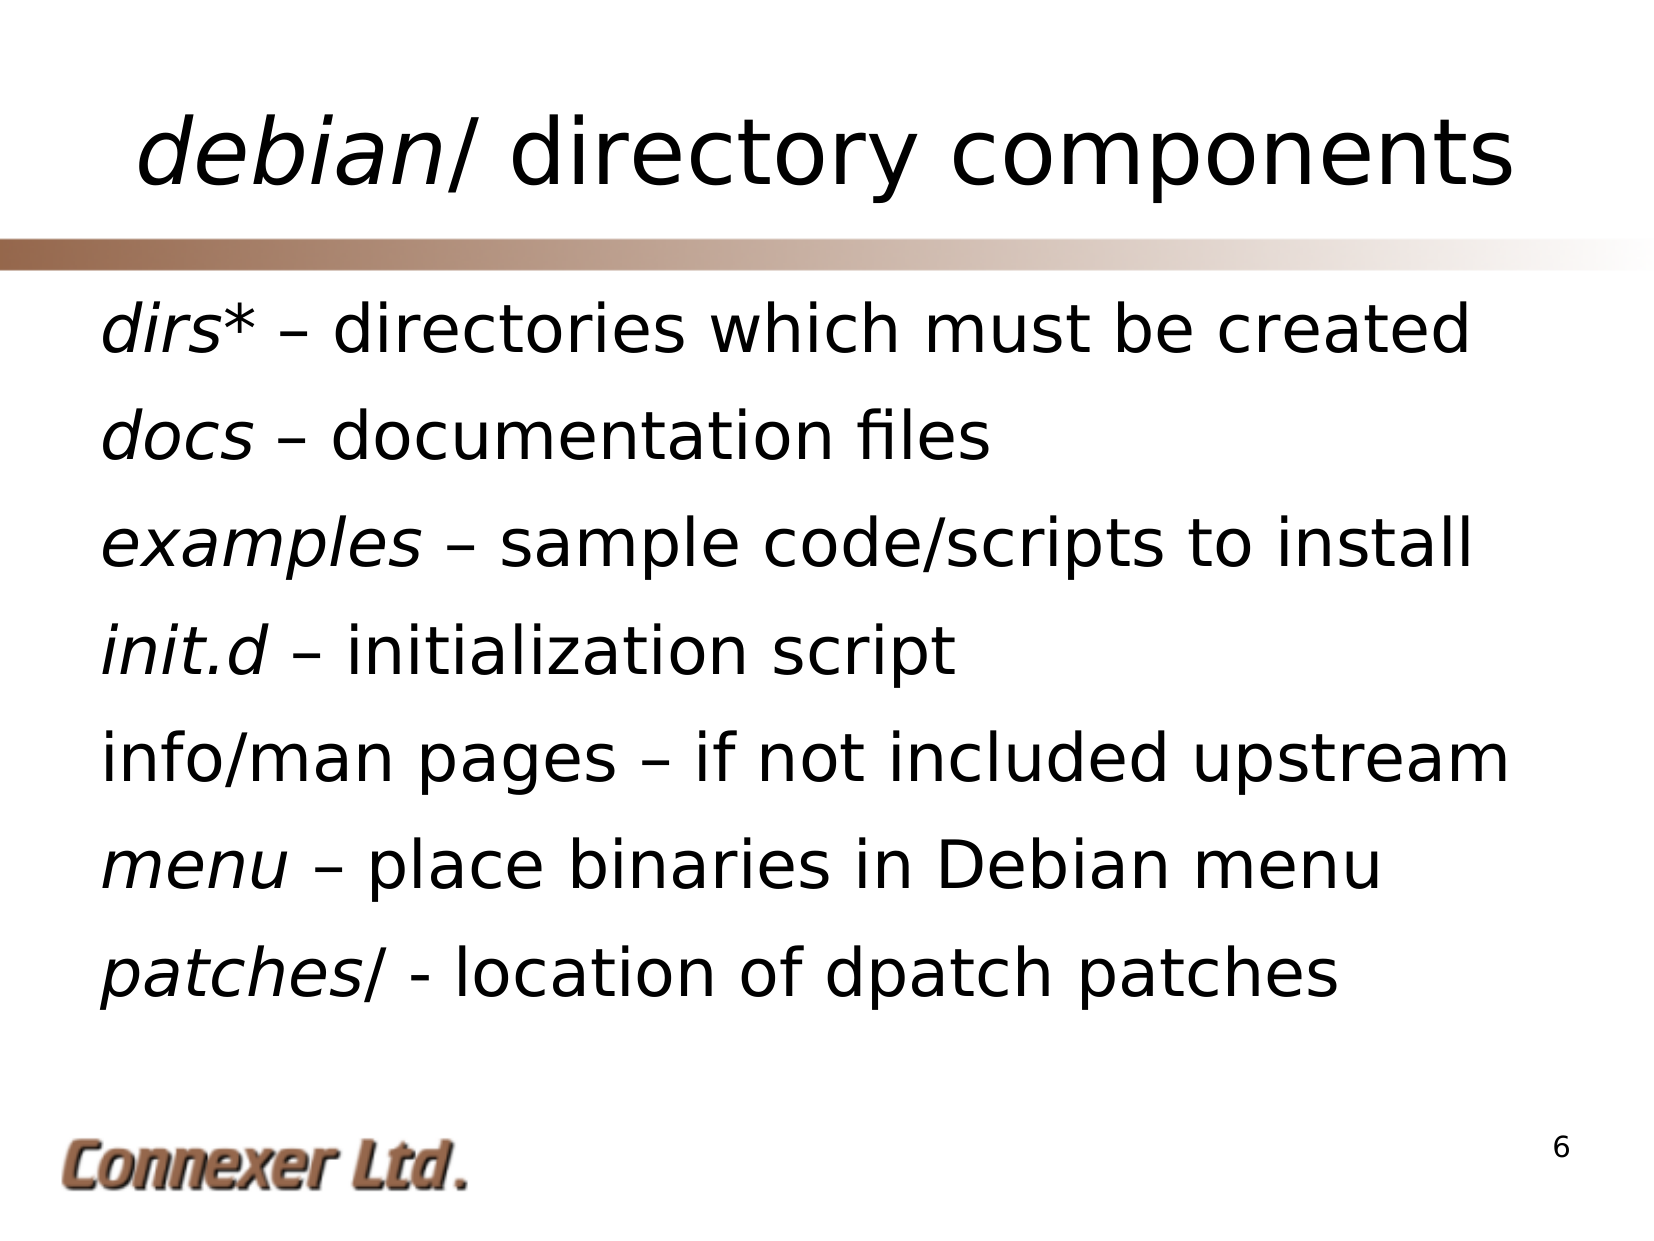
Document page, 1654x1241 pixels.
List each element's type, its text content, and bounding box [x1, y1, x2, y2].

picture [0, 0, 1654, 1241]
list dirs* – directories which must be created docs – documentation files examples – sample code/scripts to install init.d – initialization script info/man pages – if not included upstream menu – place binaries in Debian menu patches/ - location of dpatch patches [82, 290, 1571, 1094]
title debian/ directory components [82, 56, 1571, 250]
